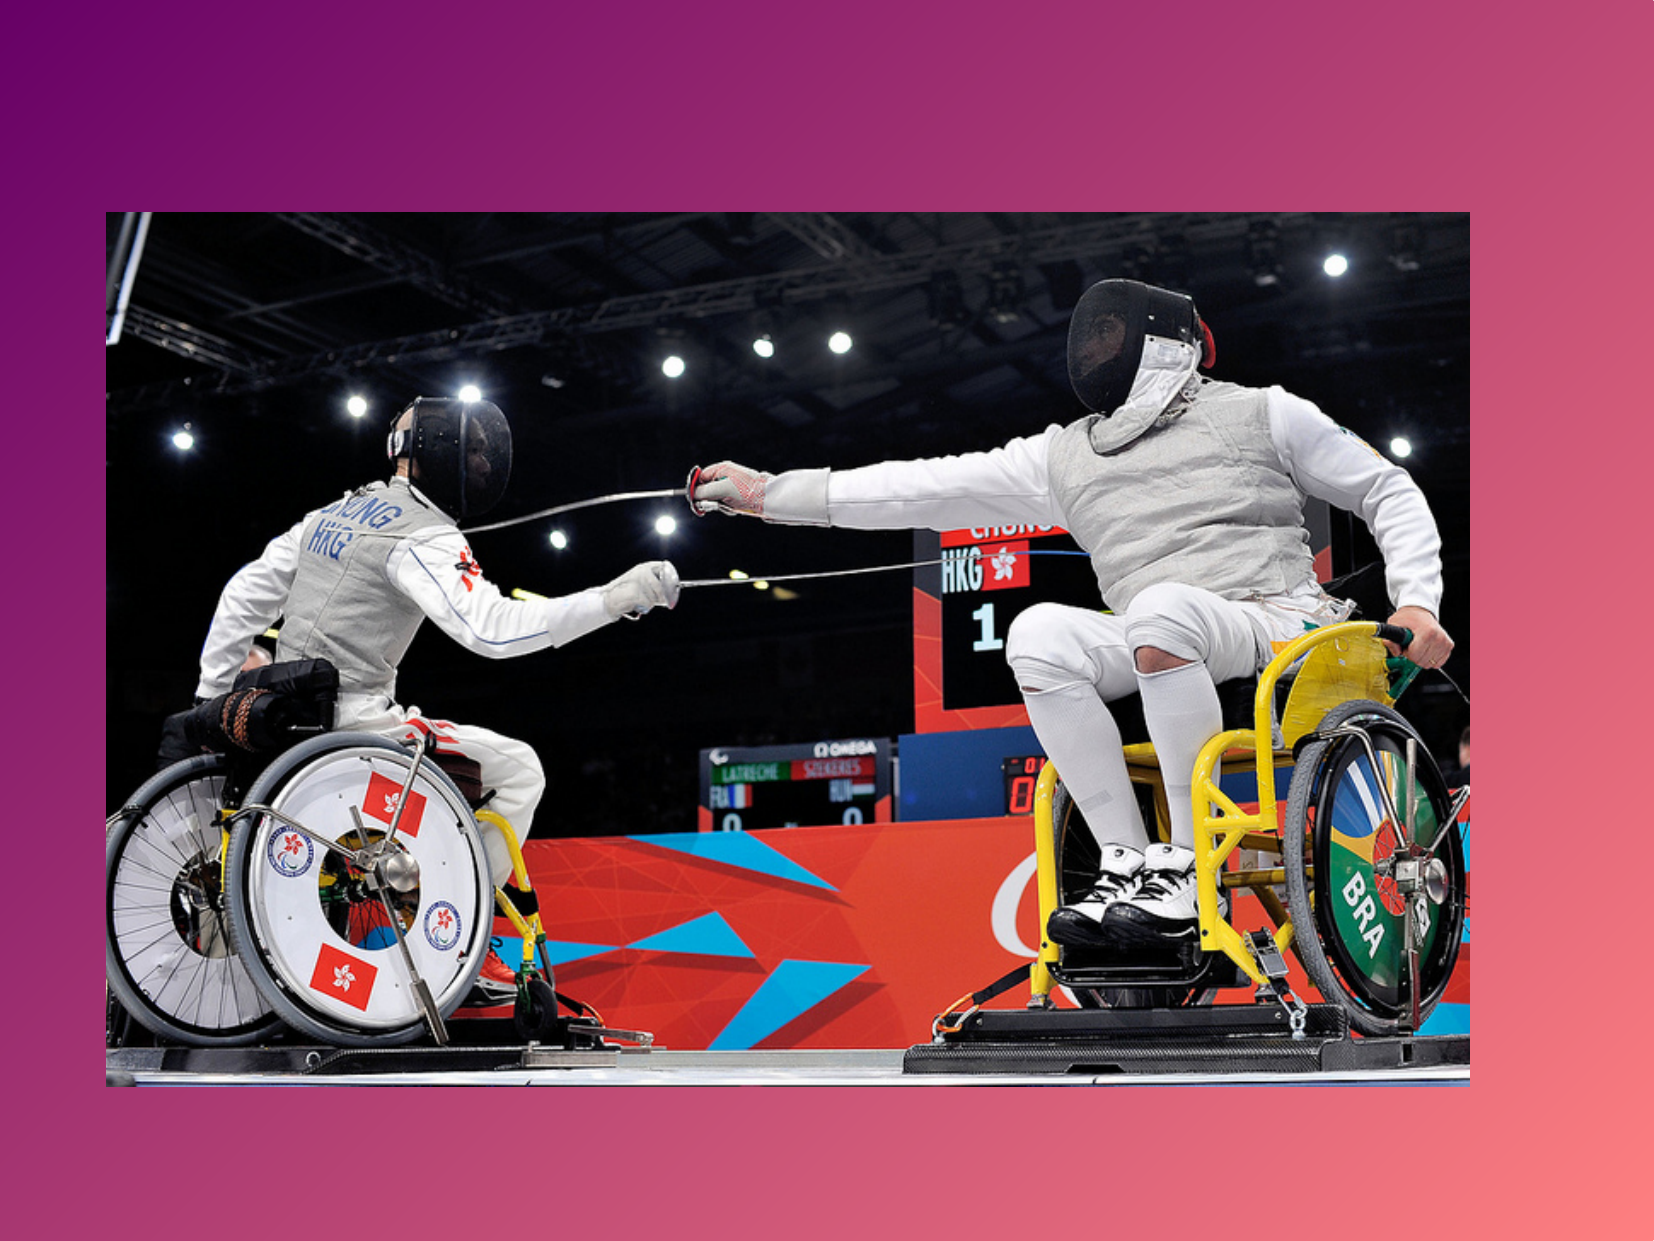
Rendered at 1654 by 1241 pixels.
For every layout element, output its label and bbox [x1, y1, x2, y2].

picture [106, 212, 1470, 1087]
